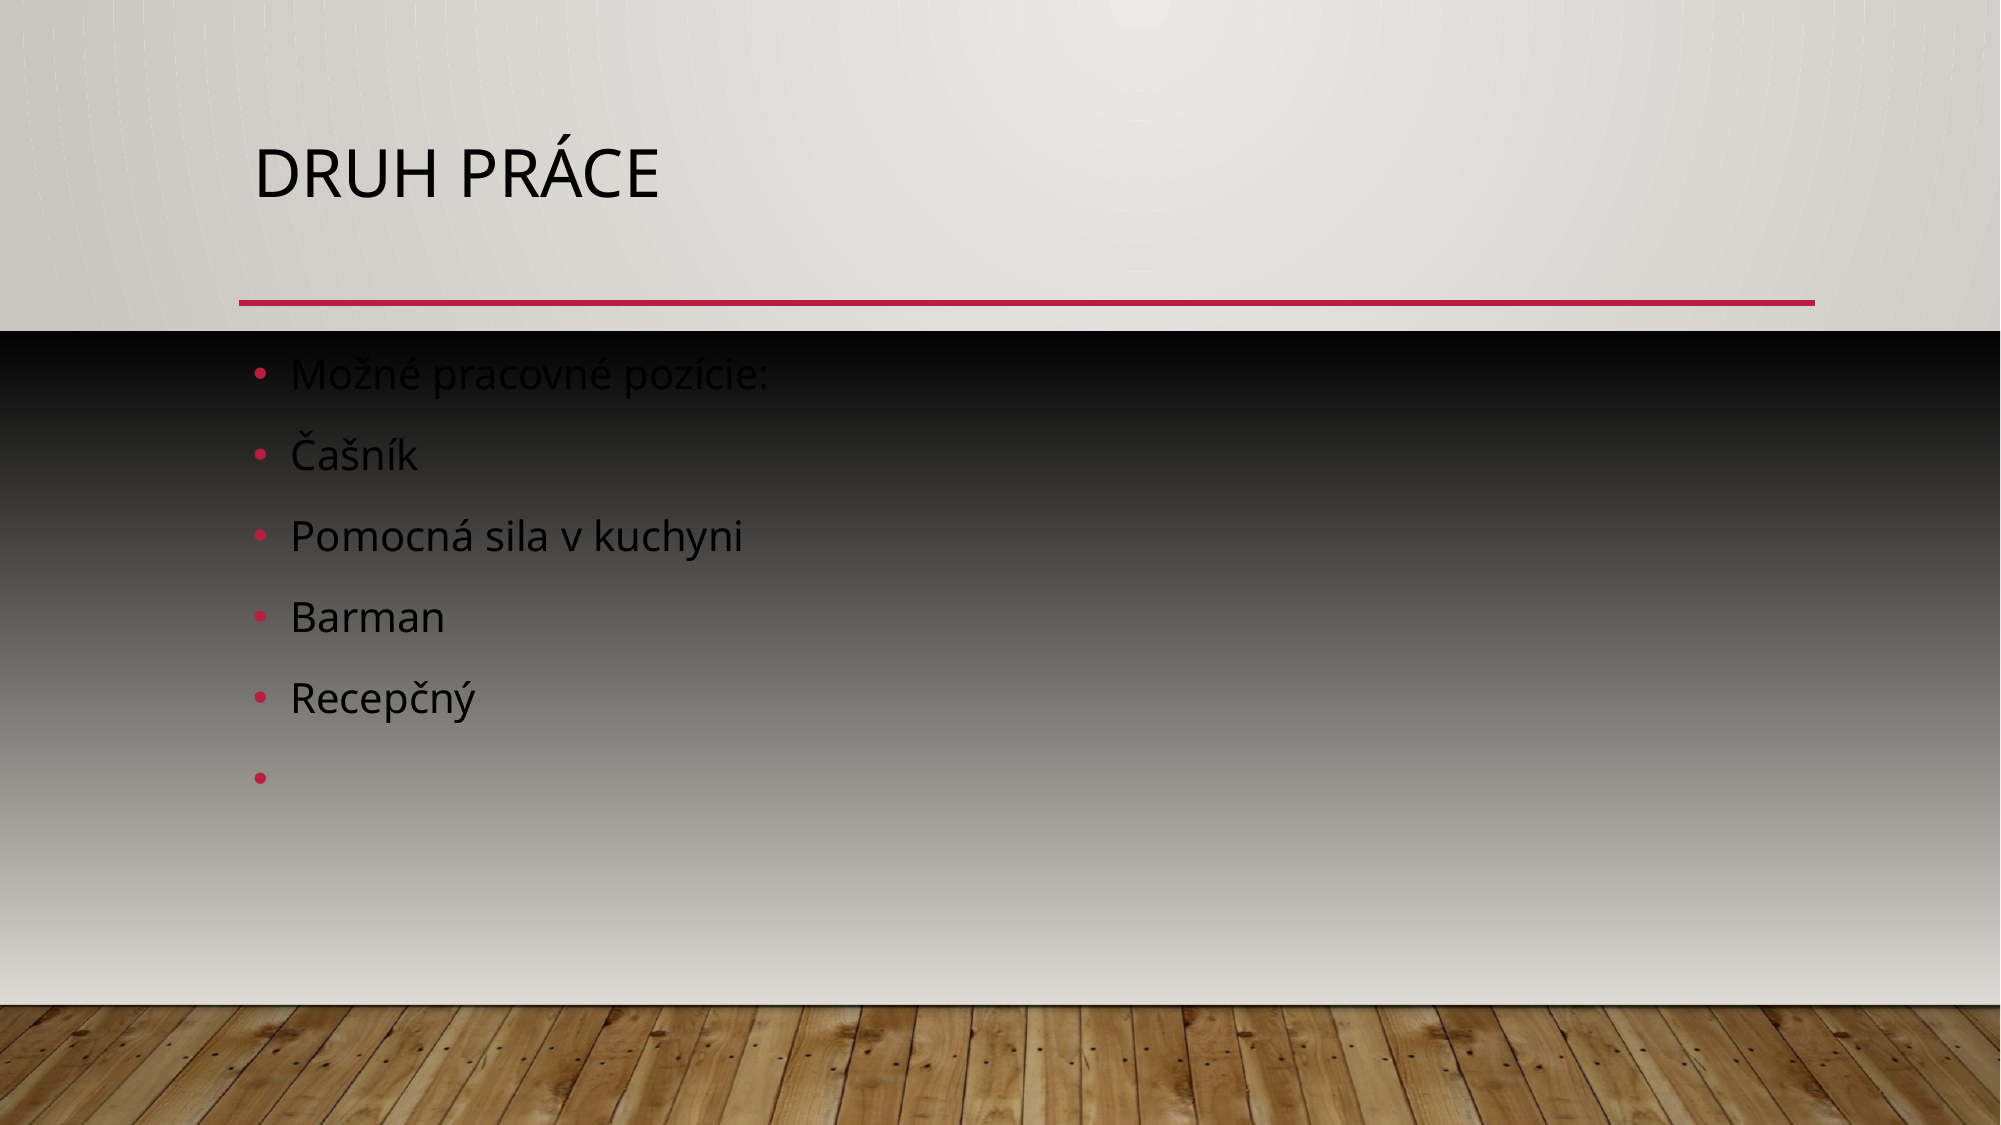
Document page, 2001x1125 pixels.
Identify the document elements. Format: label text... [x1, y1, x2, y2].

title Druh práce [238, 131, 1814, 305]
list Možné pracovné pozície: Čašník Pomocná sila v kuchyni Barman Recepčný [238, 330, 1814, 897]
